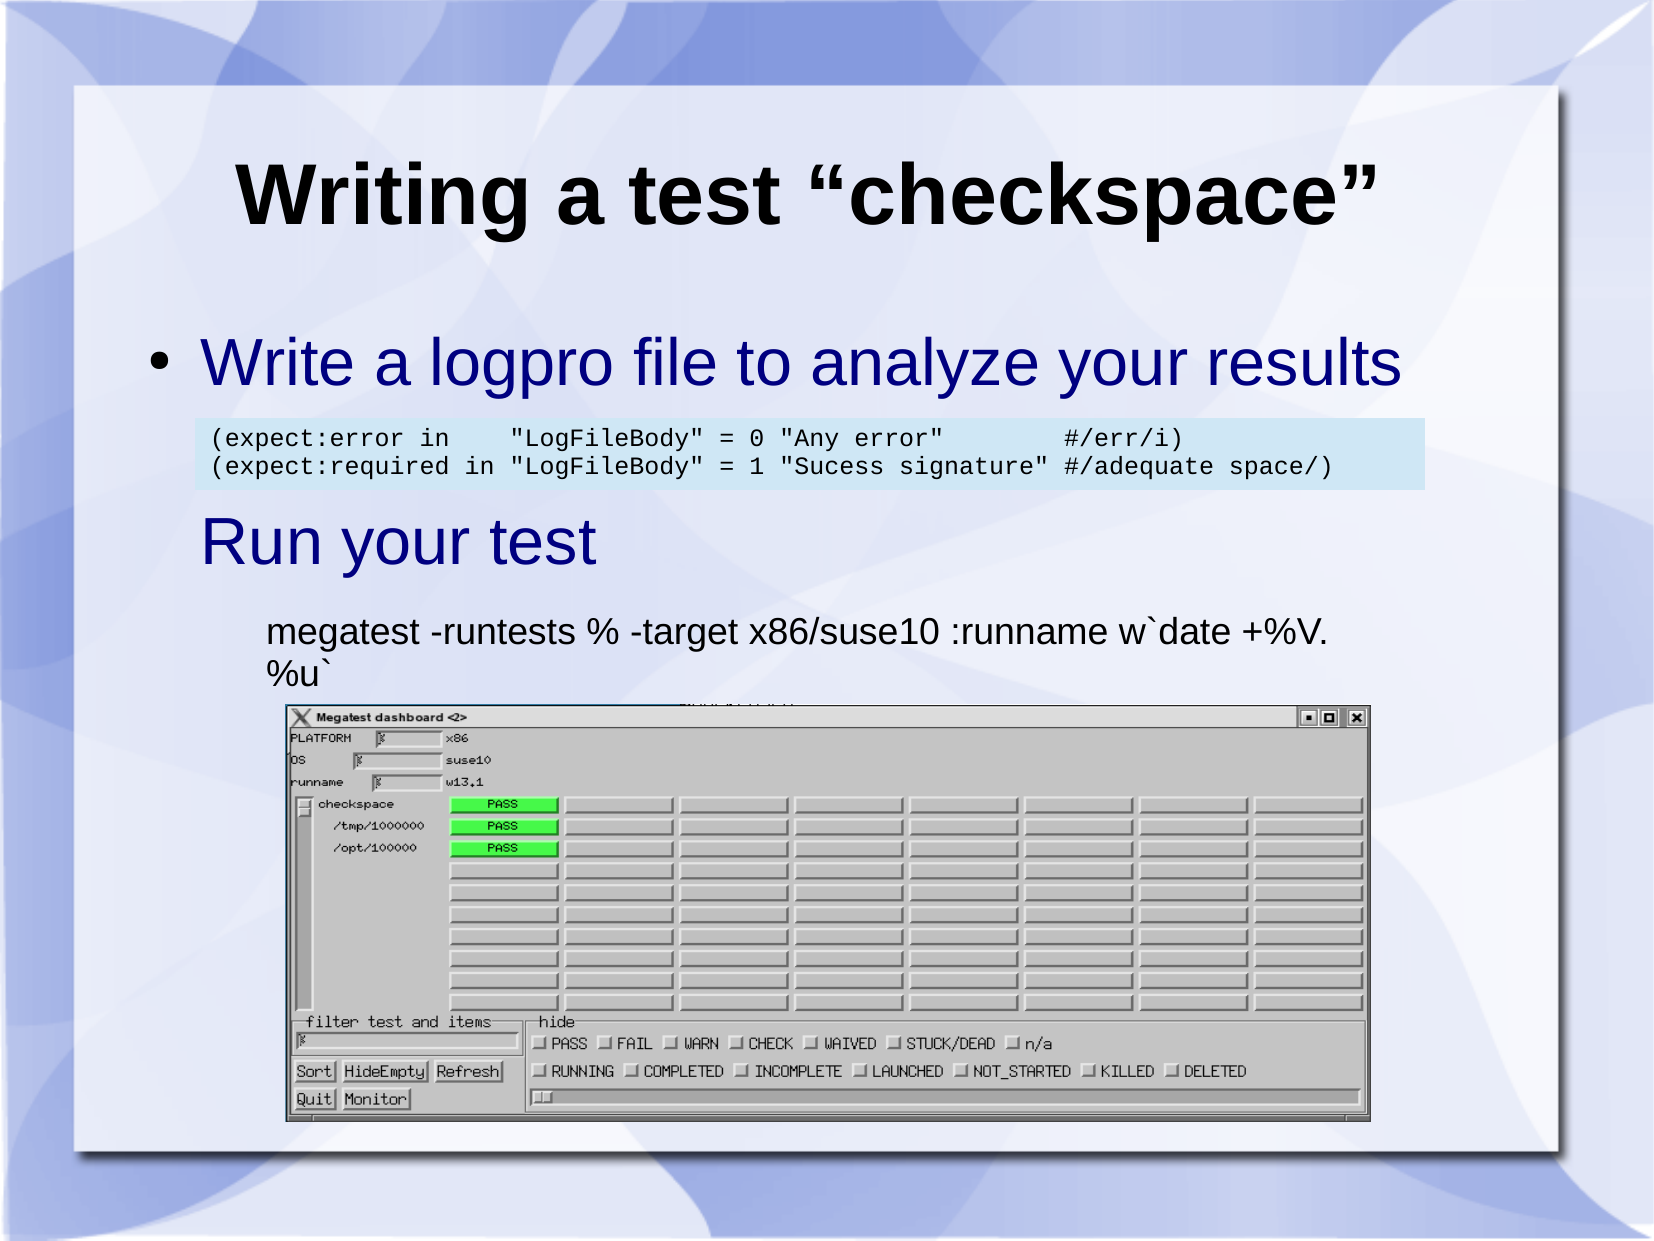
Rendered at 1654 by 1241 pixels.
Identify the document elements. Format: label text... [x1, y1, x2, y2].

text_box megatest -runtests % -target x86/suse10 :runname w`date +%V.%u` [251, 603, 1411, 702]
picture [0, 0, 1654, 1241]
title Writing a test “checkspace” [82, 98, 1536, 291]
table_header (expect:error in "LogFileBody" = 0 "Any error" #/err/i) (expect:required in "LogFileBody" = 1 "Sucess signature" #/adequate space/) [195, 418, 1425, 490]
list Write a logpro file to analyze your results Run your test [129, 324, 1489, 580]
